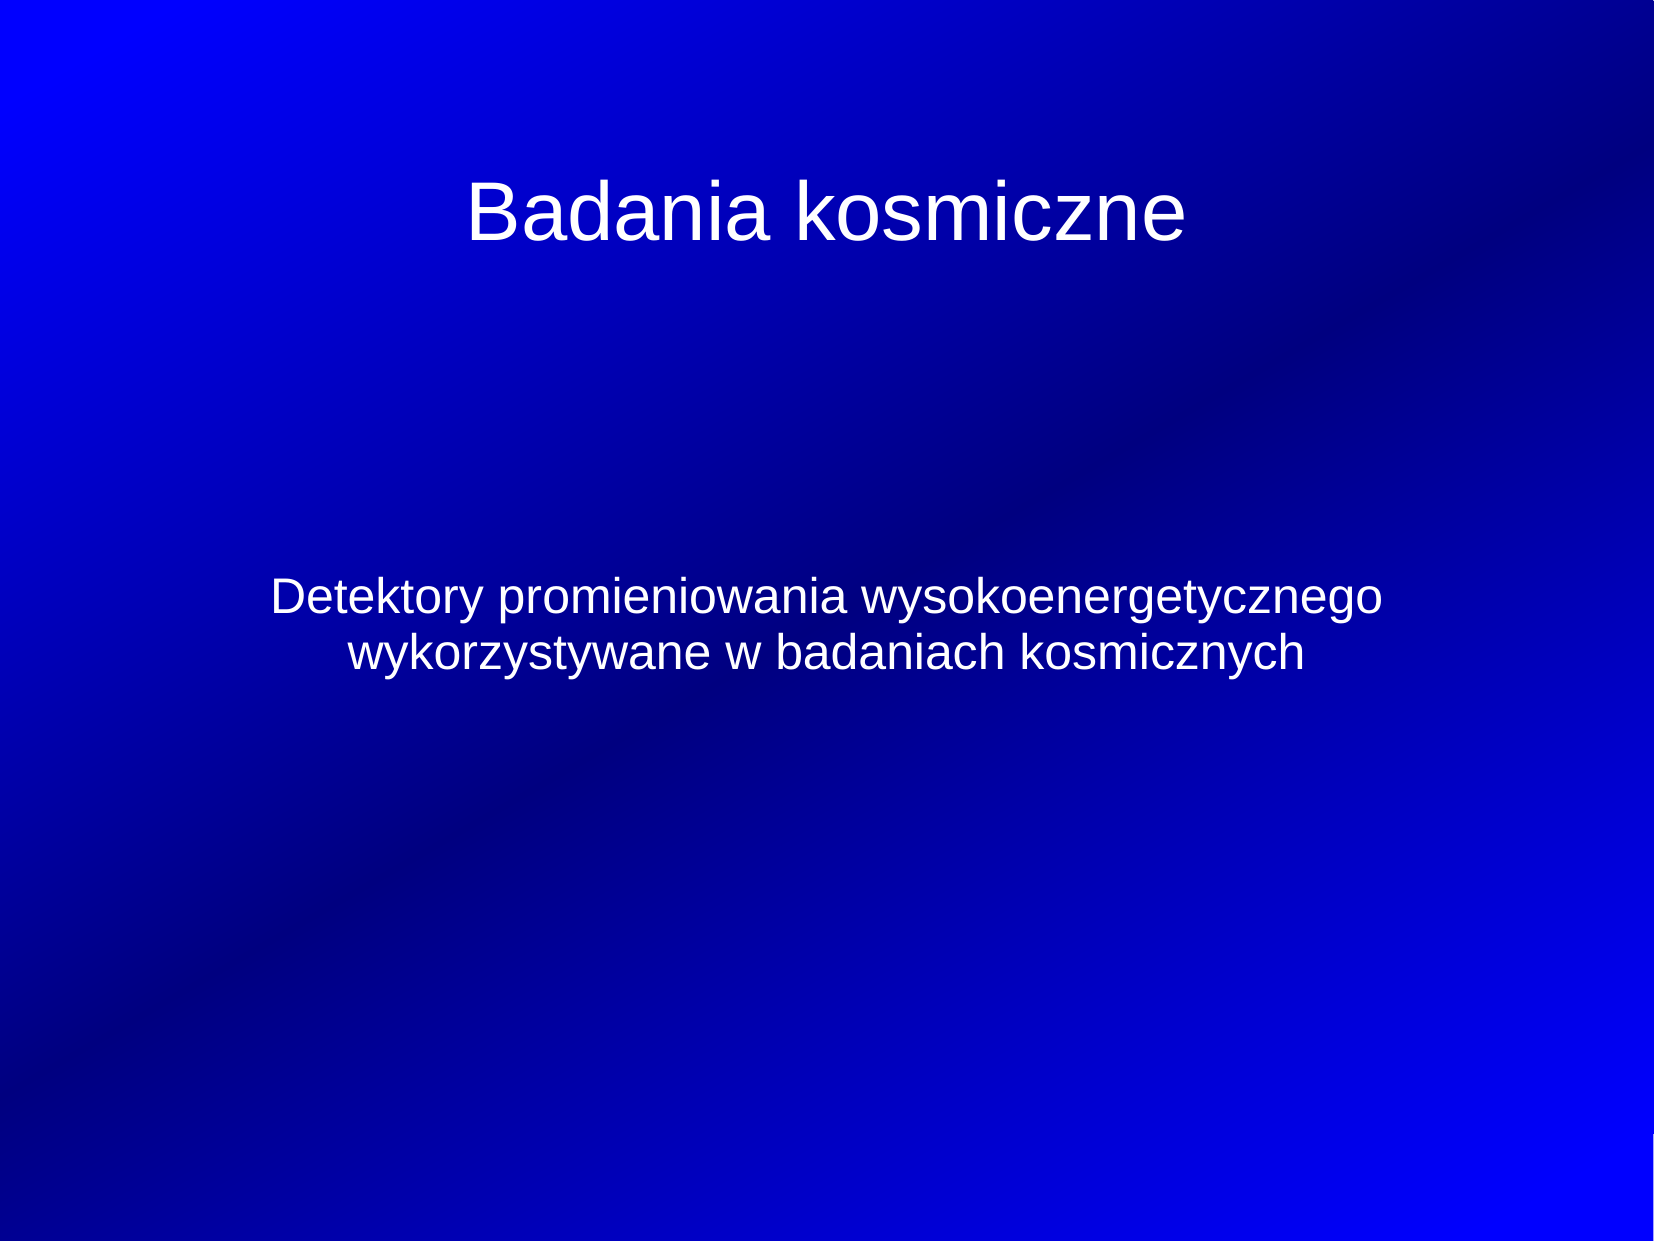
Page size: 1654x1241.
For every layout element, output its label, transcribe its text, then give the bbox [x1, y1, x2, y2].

text_box Detektory promieniowania wysokoenergetycznego wykorzystywane w badaniach kosmicznych [255, 561, 1399, 689]
text_box Badania kosmiczne [450, 157, 1203, 266]
